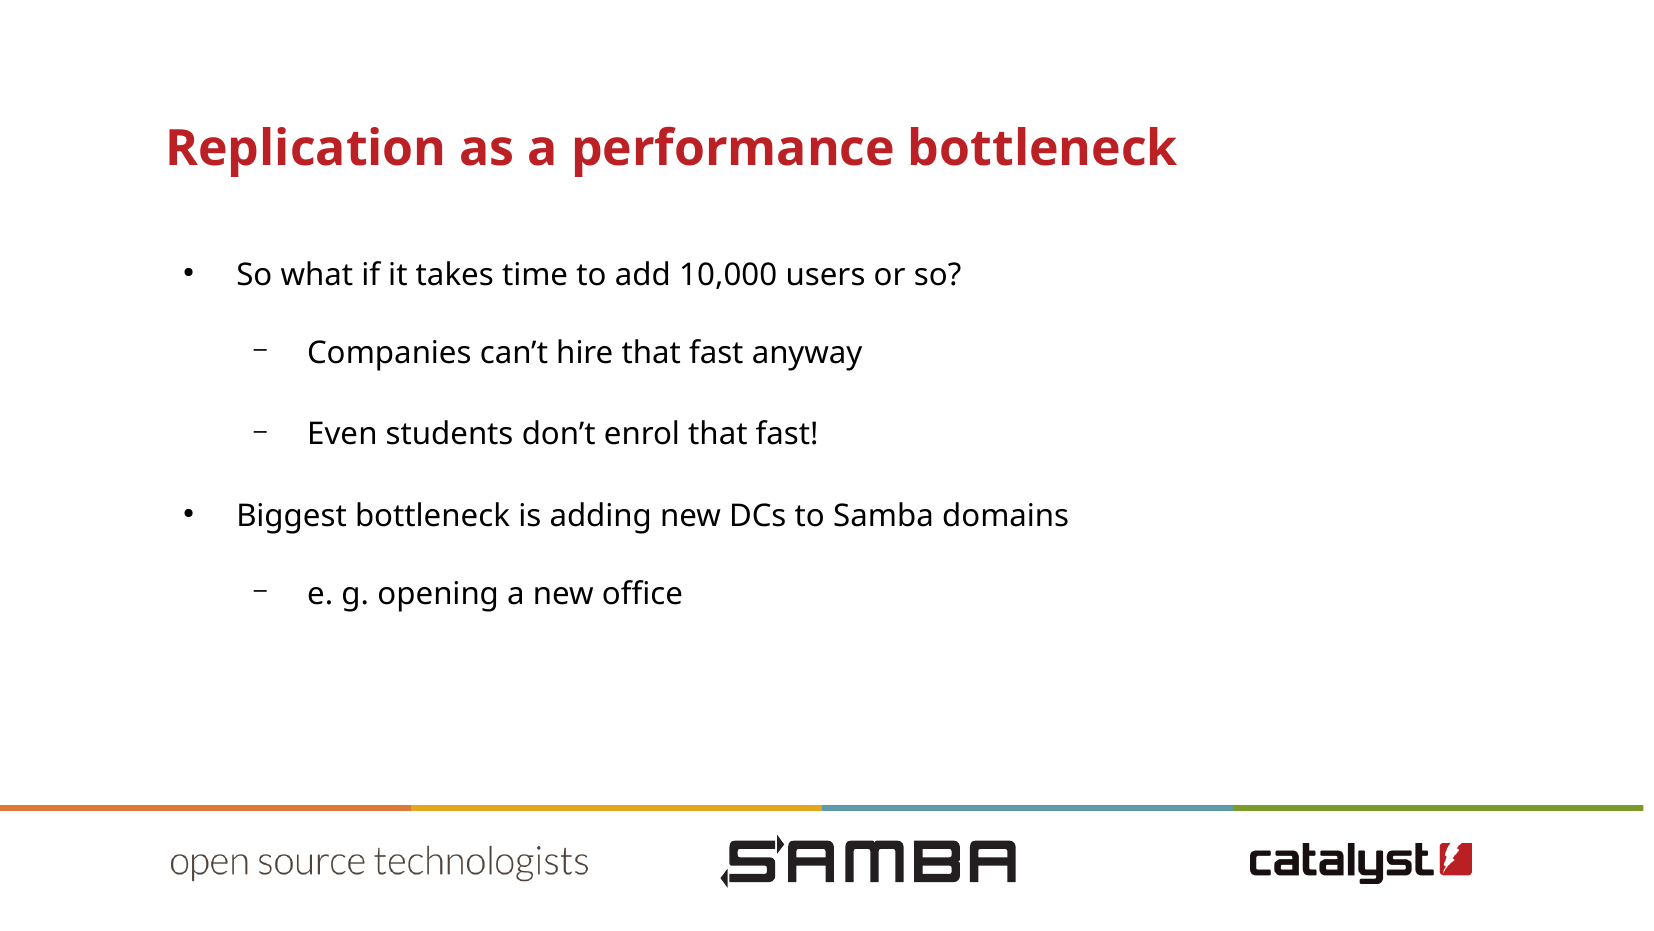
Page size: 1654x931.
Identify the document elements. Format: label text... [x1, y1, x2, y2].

picture [0, 805, 1644, 884]
list So what if it takes time to add 10,000 users or so? Companies can’t hire that fast anyway Even students don’t enrol that fast! Biggest bottleneck is adding new DCs to Samba domains e. g. opening a new office [165, 230, 1489, 770]
title Replication as a performance bottleneck [165, 68, 1489, 224]
